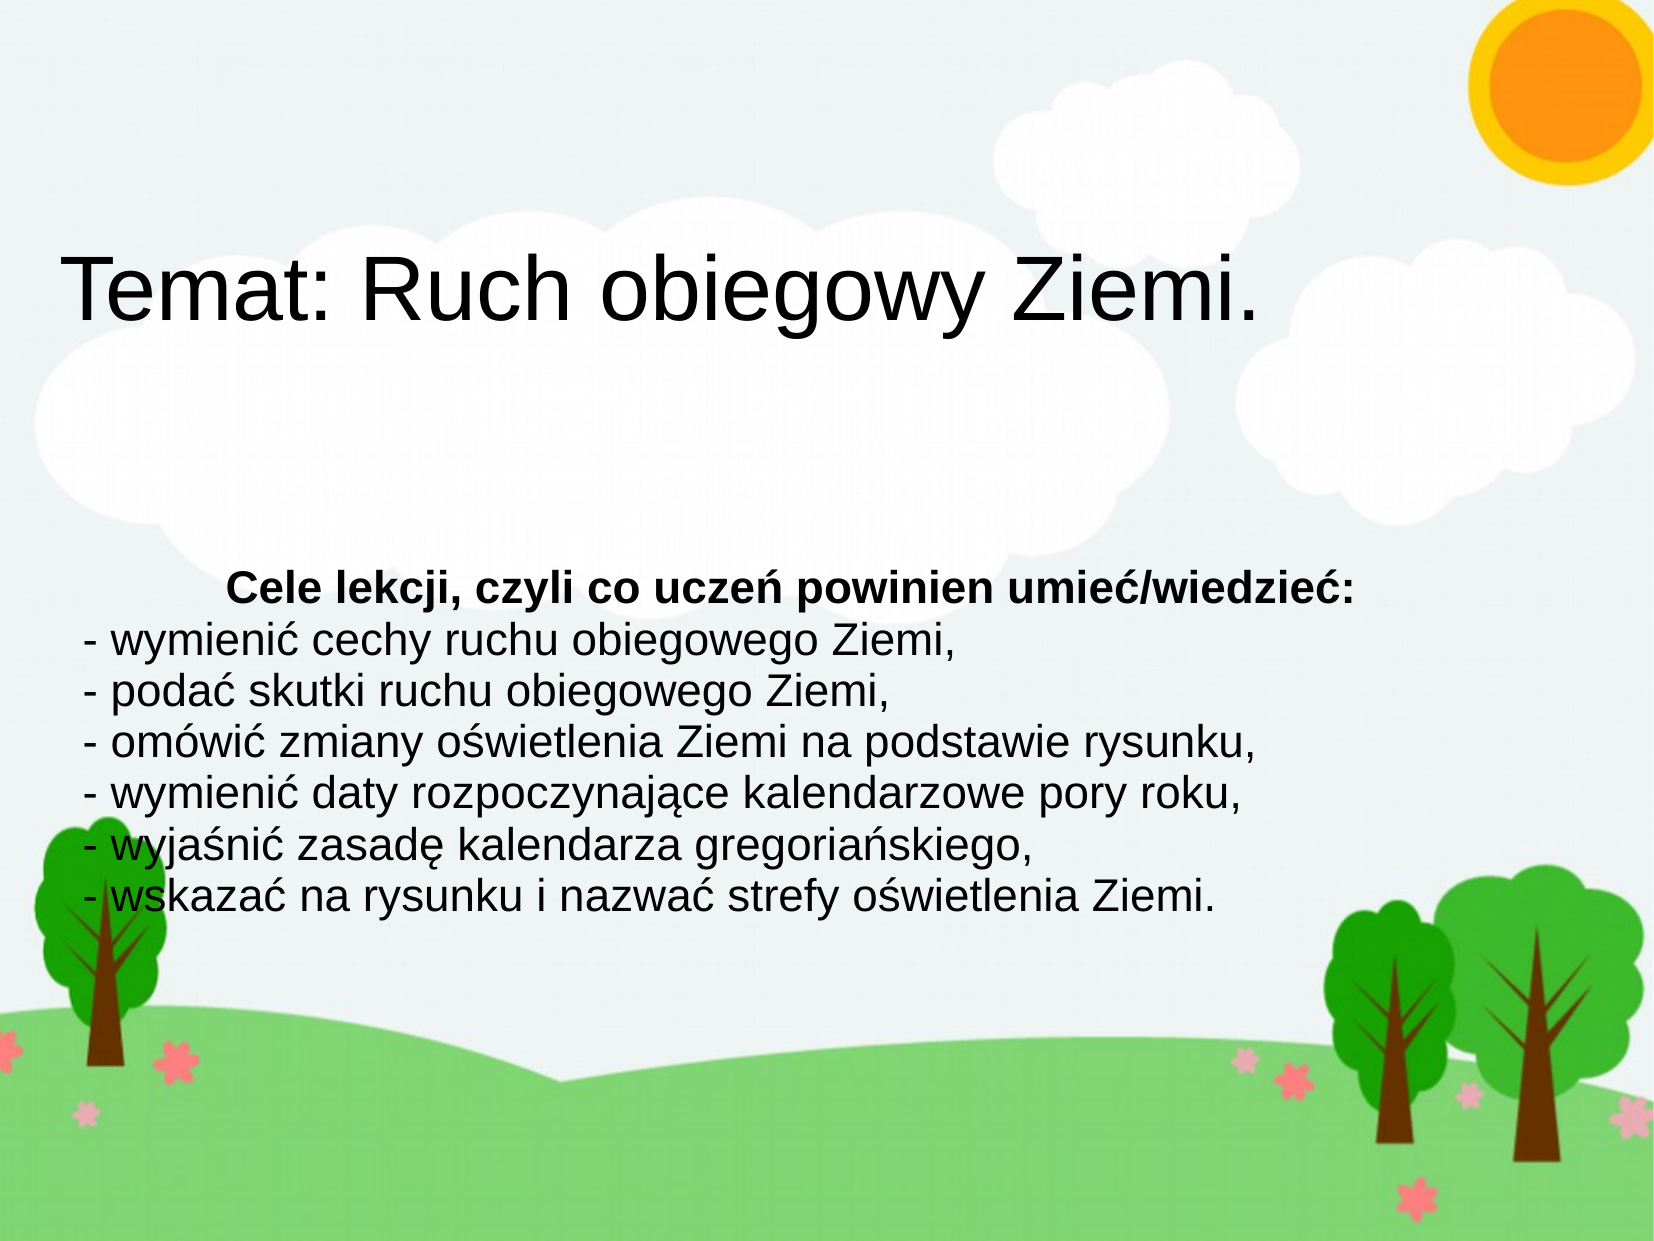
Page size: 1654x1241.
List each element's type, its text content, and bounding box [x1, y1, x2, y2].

title Temat: Ruch obiegowy Ziemi. [59, 141, 1524, 435]
picture [0, 0, 1654, 1241]
subtitle Cele lekcji, czyli co uczeń powinien umieć/wiedzieć: - wymienić cechy ruchu obiegowego Ziemi, - podać skutki ruchu obiegowego Ziemi, - omówić zmiany oświetlenia Ziemi na podstawie rysunku, - wymienić daty rozpoczynające kalendarzowe pory roku, - wyjaśnić zasadę kalendarza gregoriańskiego, - wskazać na rysunku i nazwać strefy oświetlenia Ziemi. [82, 387, 1501, 1097]
